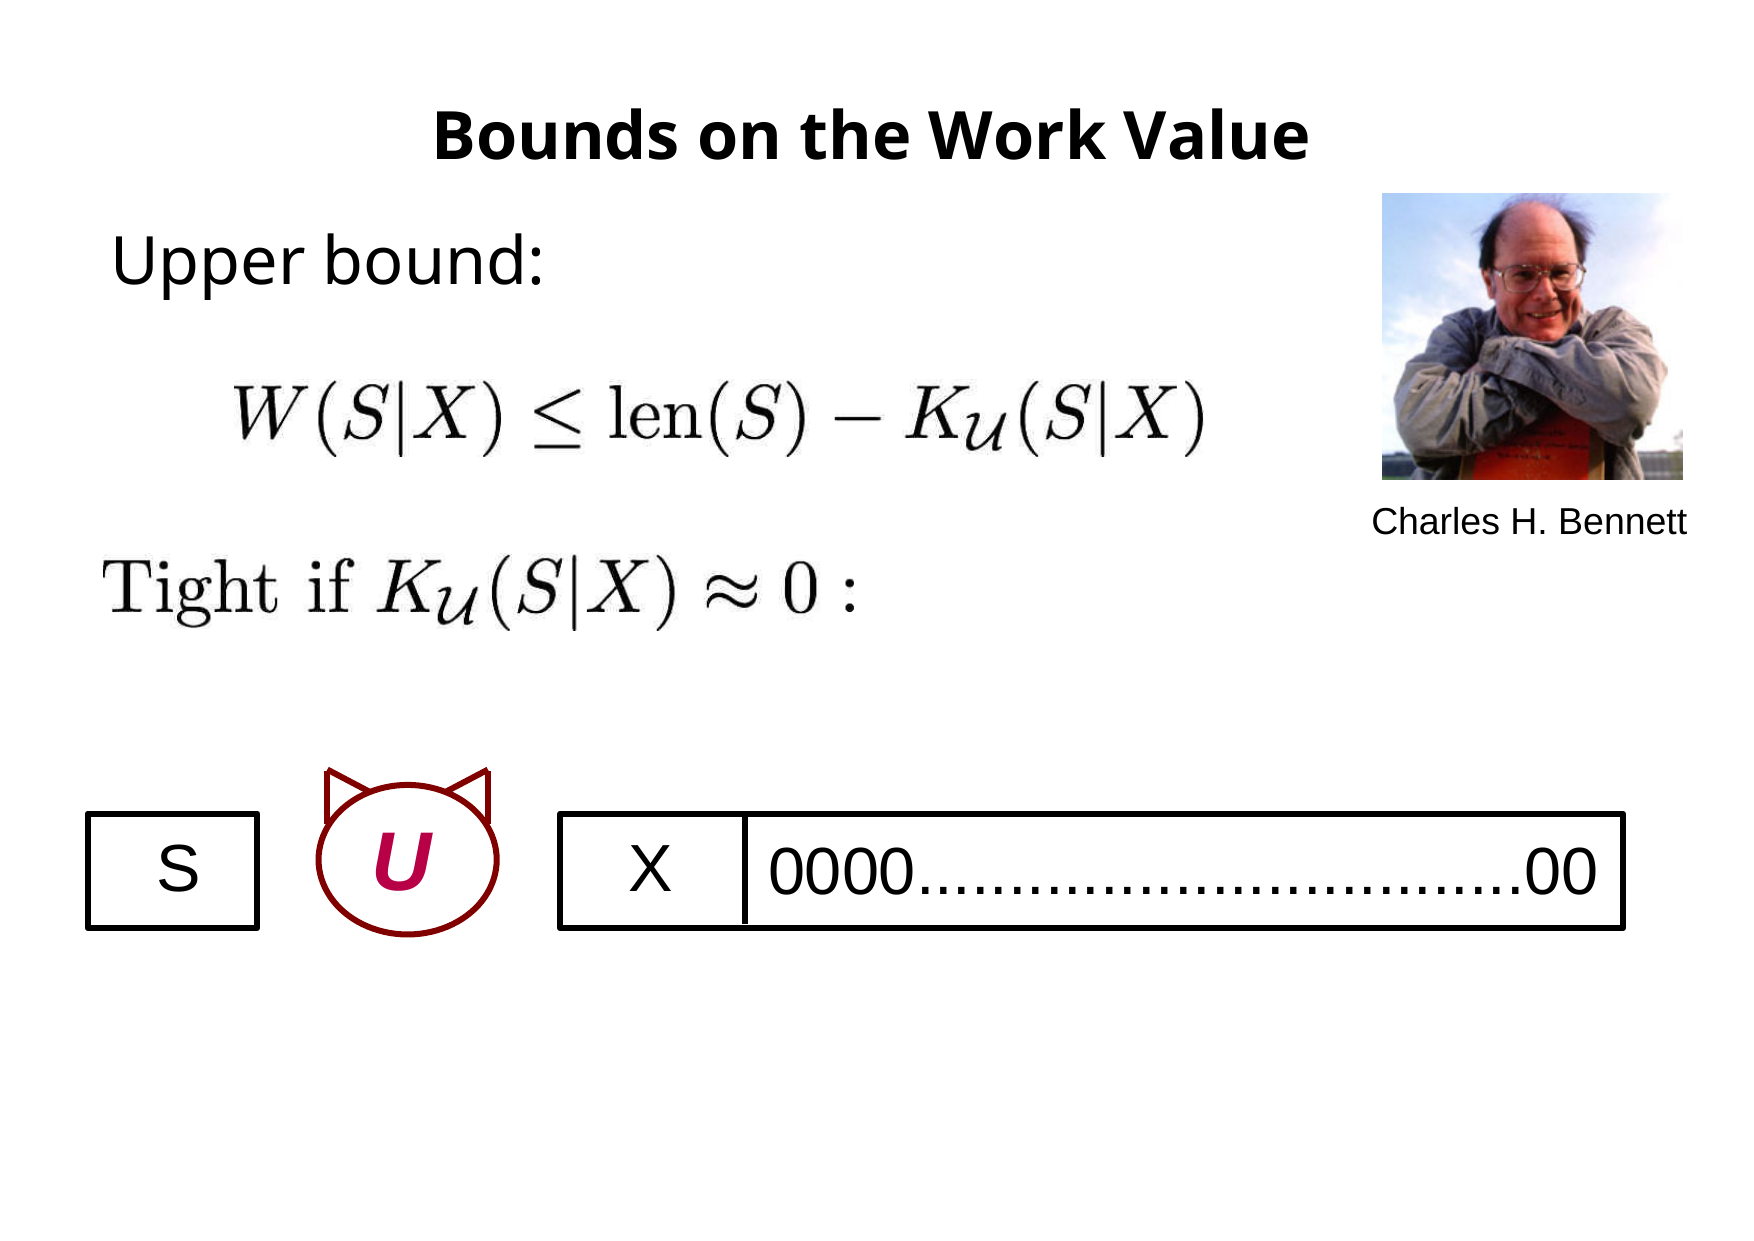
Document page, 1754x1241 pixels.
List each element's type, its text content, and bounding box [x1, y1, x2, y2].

text_box S [138, 821, 219, 917]
text_box Upper bound: [95, 205, 1283, 296]
text_box U [353, 804, 492, 920]
picture [103, 553, 856, 631]
text_box Bounds on the Work Value [416, 81, 1604, 171]
picture [1382, 193, 1683, 481]
text_box X [610, 821, 692, 917]
picture [234, 379, 1204, 457]
text_box 0000.................................00 [750, 823, 1620, 919]
text_box Charles H. Bennett [1356, 493, 1754, 556]
